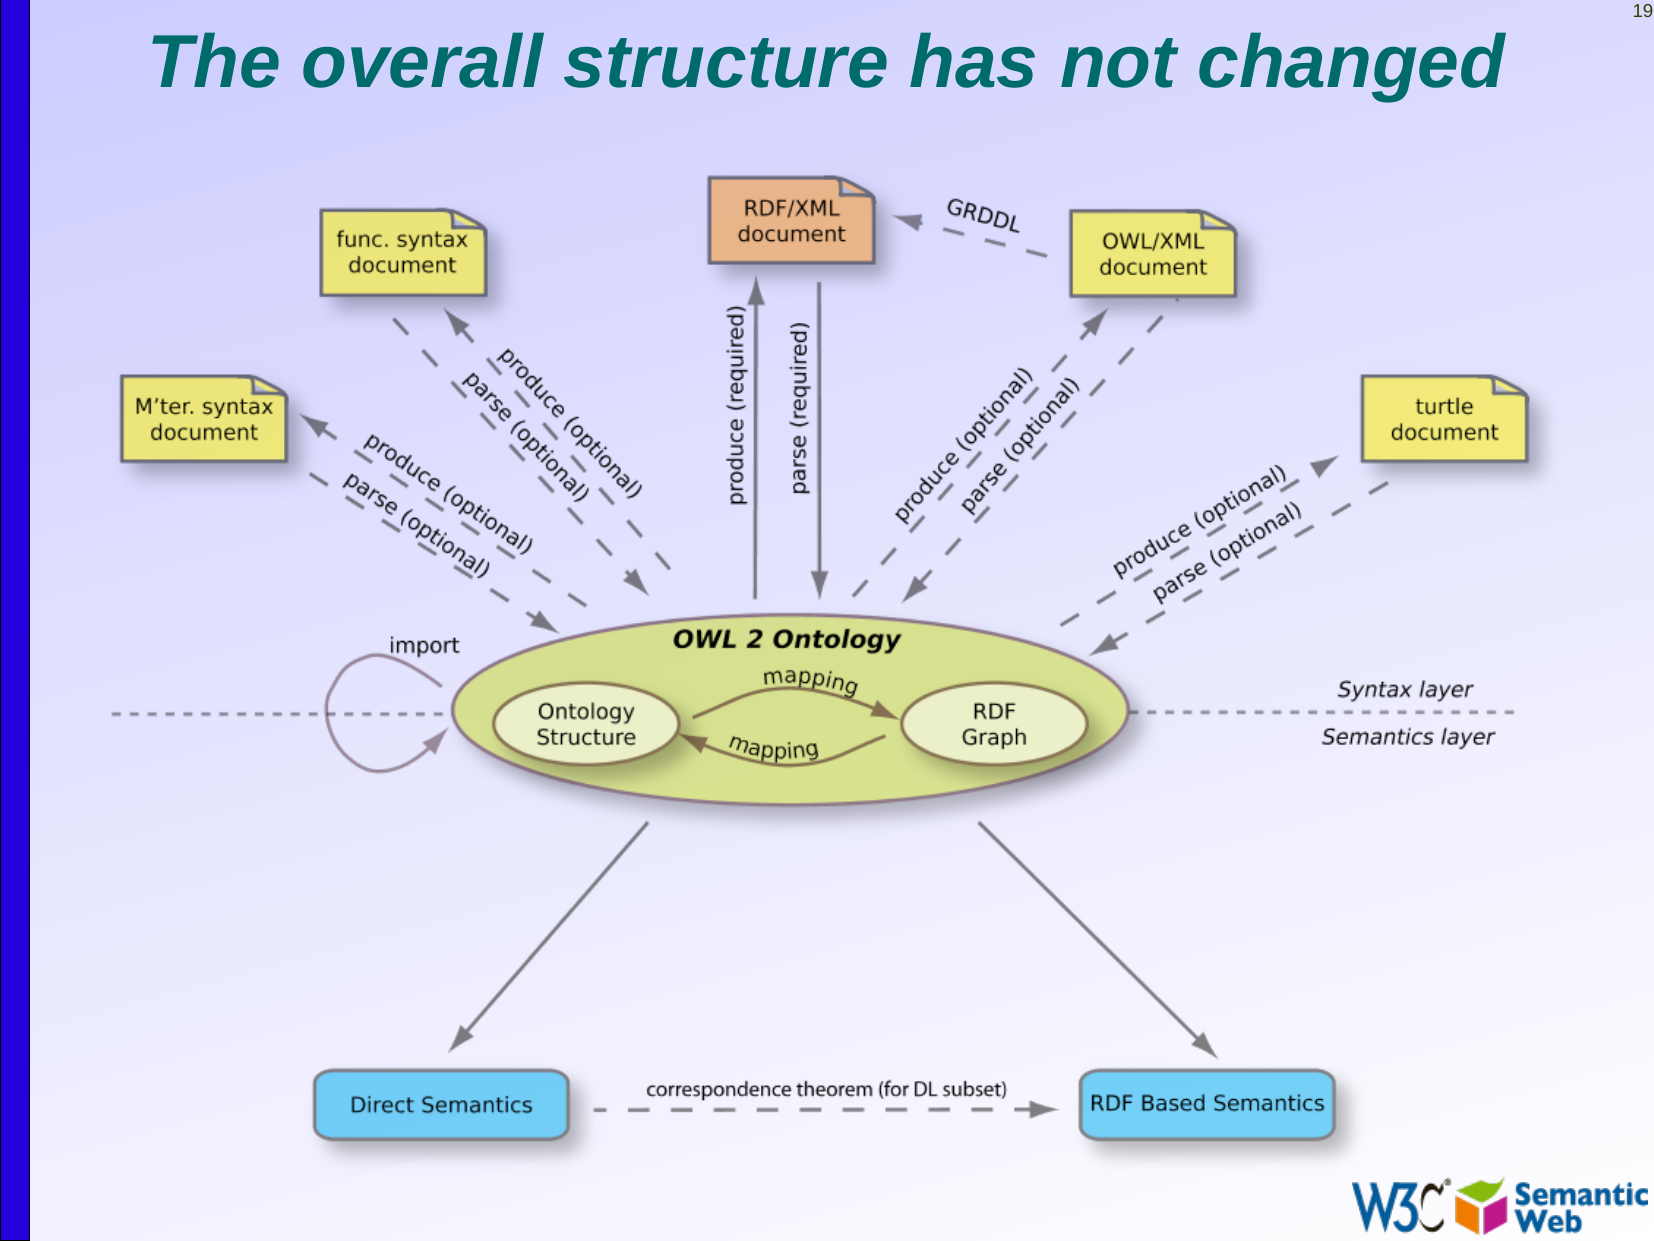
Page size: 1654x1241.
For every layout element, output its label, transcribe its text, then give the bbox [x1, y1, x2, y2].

title The overall structure has not changed [0, 13, 1654, 117]
picture [106, 161, 1648, 1235]
